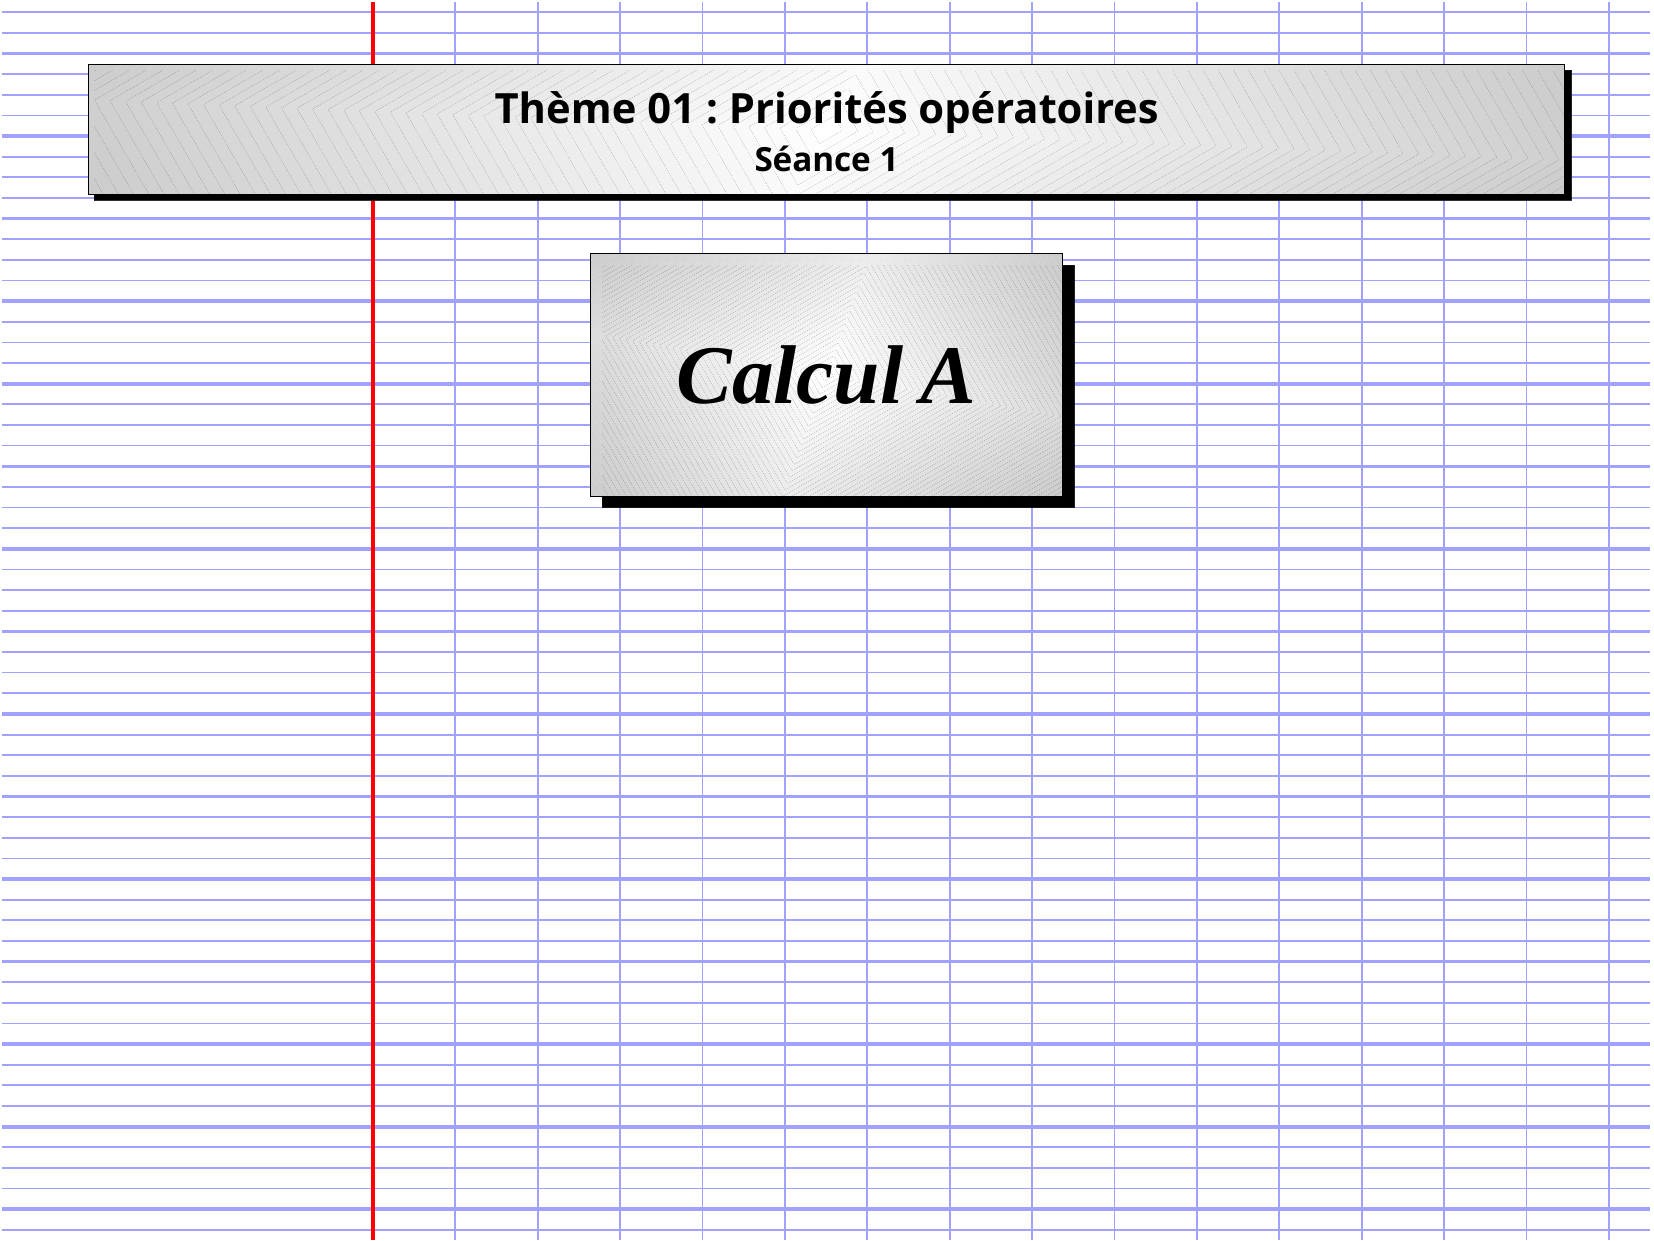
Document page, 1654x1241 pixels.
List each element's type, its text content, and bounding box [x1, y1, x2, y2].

text_box Calcul A [590, 253, 1063, 497]
picture [0, 0, 1654, 1241]
text_box Thème 01 : Priorités opératoires Séance 1 [88, 64, 1565, 195]
